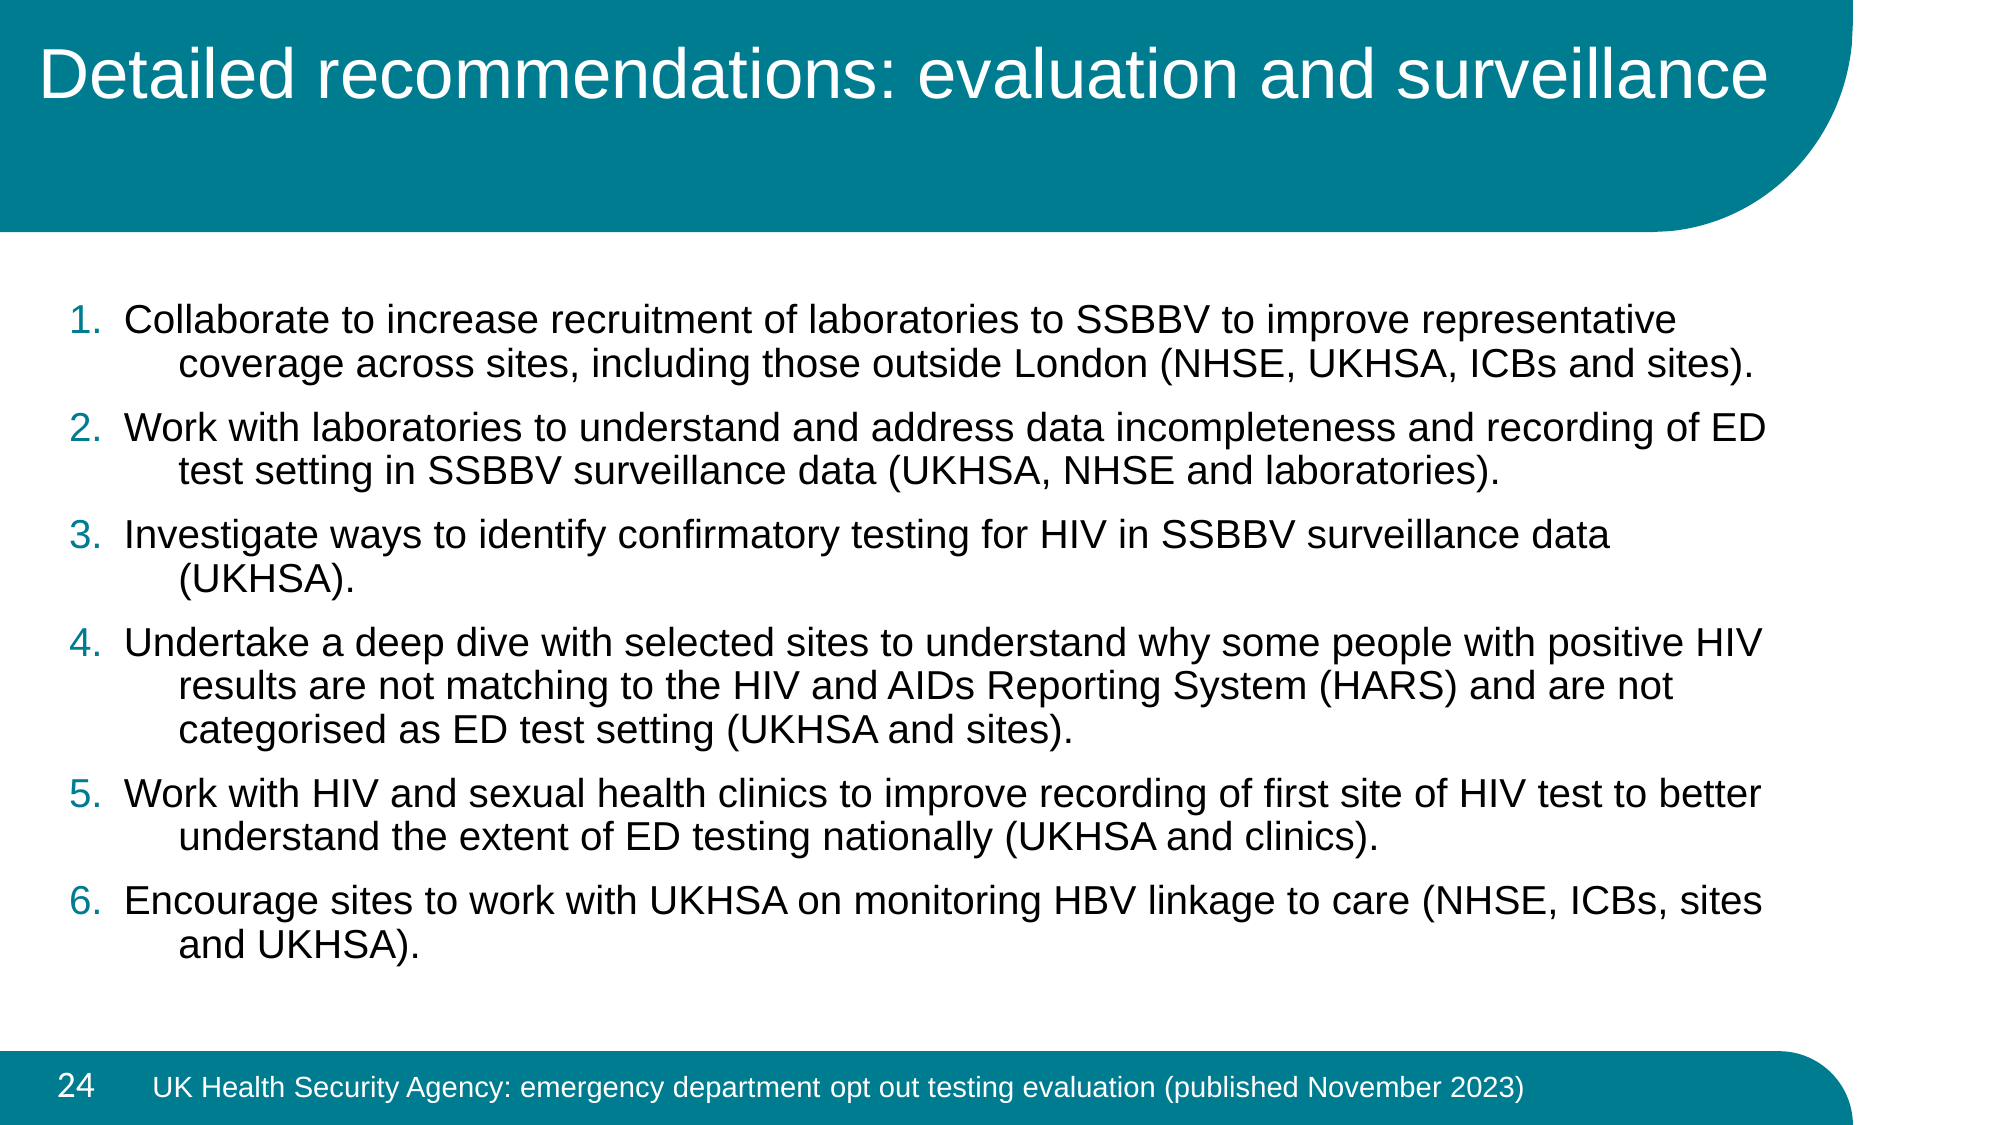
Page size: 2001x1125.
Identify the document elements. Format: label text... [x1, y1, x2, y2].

list Collaborate to increase recruitment of laboratories to SSBBV to improve representative coverage across sites, including those outside London (NHSE, UKHSA, ICBs and sites). Work with laboratories to understand and address data incompleteness and recording of ED test setting in SSBBV surveillance data (UKHSA, NHSE and laboratories). Investigate ways to identify confirmatory testing for HIV in SSBBV surveillance data (UKHSA). Undertake a deep dive with selected sites to understand why some people with positive HIV results are not matching to the HIV and AIDs Reporting System (HARS) and are not categorised as ED test setting (UKHSA and sites). Work with HIV and sexual health clinics to improve recording of first site of HIV test to better understand the extent of ED testing nationally (UKHSA and clinics). Encourage sites to work with UKHSA on monitoring HBV linkage to care (NHSE, ICBs, sites and UKHSA). [54, 291, 1879, 1005]
text_box UK Health Security Agency: emergency department opt out testing evaluation (published November 2023) [137, 1056, 1780, 1116]
text_box [41, 1053, 153, 1119]
title Detailed recommendations: evaluation and surveillance [23, 29, 1817, 211]
